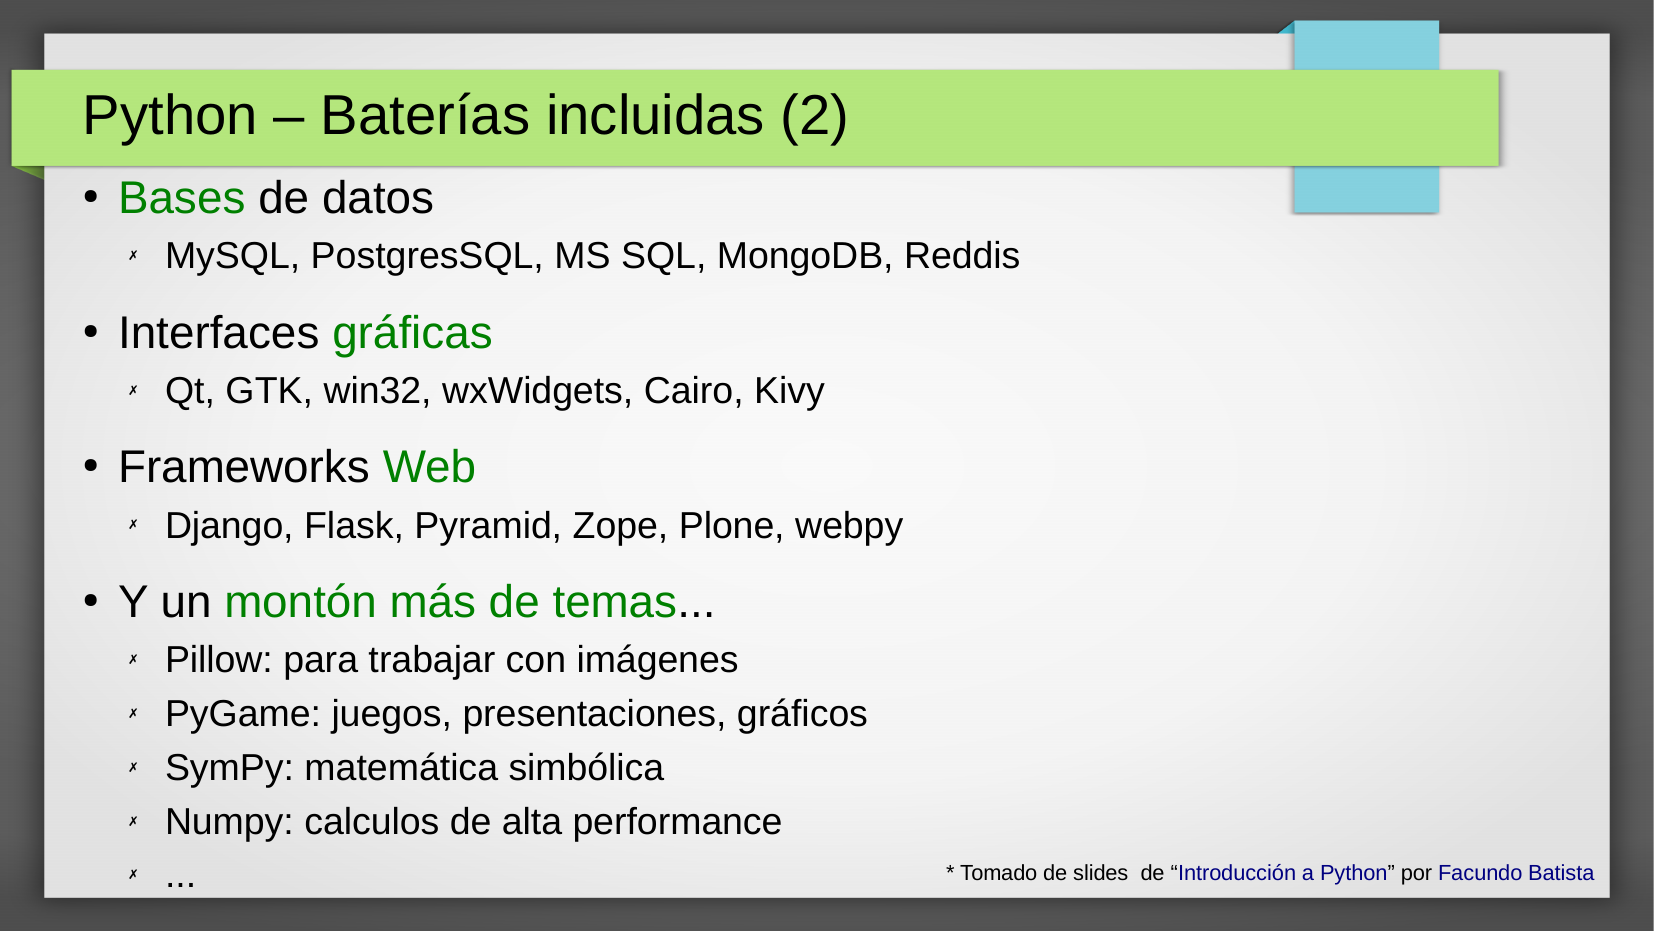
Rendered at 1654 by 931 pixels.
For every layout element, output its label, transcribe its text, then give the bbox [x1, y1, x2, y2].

text_box * Tomado de slides de “Introducción a Python” por Facundo Batista [899, 853, 1610, 894]
subtitle Bases de datos MySQL, PostgresSQL, MS SQL, MongoDB, Reddis Interfaces gráficas Qt, GTK, win32, wxWidgets, Cairo, Kivy Frameworks Web Django, Flask, Pyramid, Zope, Plone, webpy Y un montón más de temas... Pillow: para trabajar con imágenes PyGame: juegos, presentaciones, gráficos SymPy: matemática simbólica Numpy: calculos de alta performance ... [47, 165, 1495, 903]
picture [0, 0, 1654, 931]
title Python – Baterías incluidas (2) [82, 70, 1264, 160]
